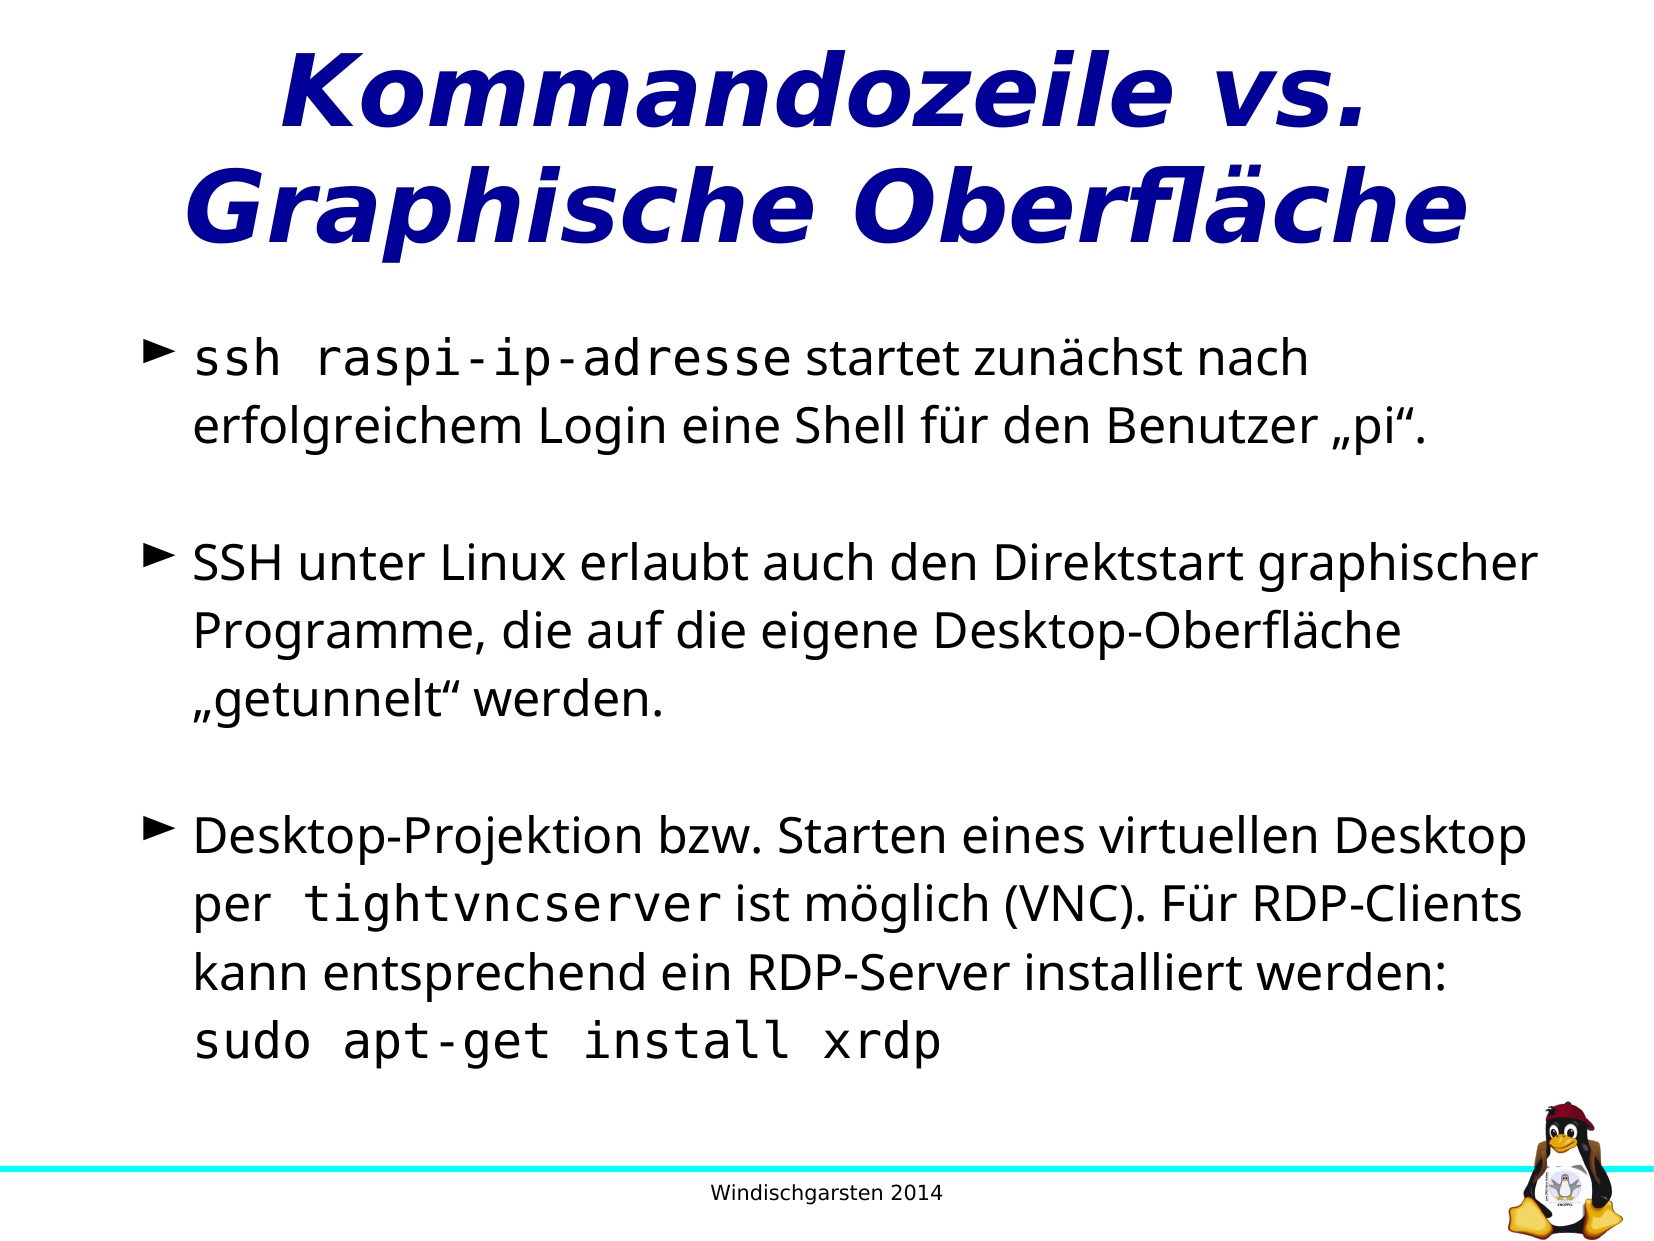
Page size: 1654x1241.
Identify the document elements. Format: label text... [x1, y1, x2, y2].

title Kommandozeile vs. Graphische Oberfläche [121, 33, 1534, 267]
list ssh raspi-ip-adresse startet zunächst nach erfolgreichem Login eine Shell für den Benutzer „pi“. SSH unter Linux erlaubt auch den Direktstart graphischer Programme, die auf die eigene Desktop-Oberfläche „getunnelt“ werden. Desktop-Projektion bzw. Starten eines virtuellen Desktop per tightvncserver ist möglich (VNC). Für RDP-Clients kann entsprechend ein RDP-Server installiert werden: sudo apt-get install xrdp [121, 322, 1561, 1132]
picture [1505, 1100, 1625, 1241]
